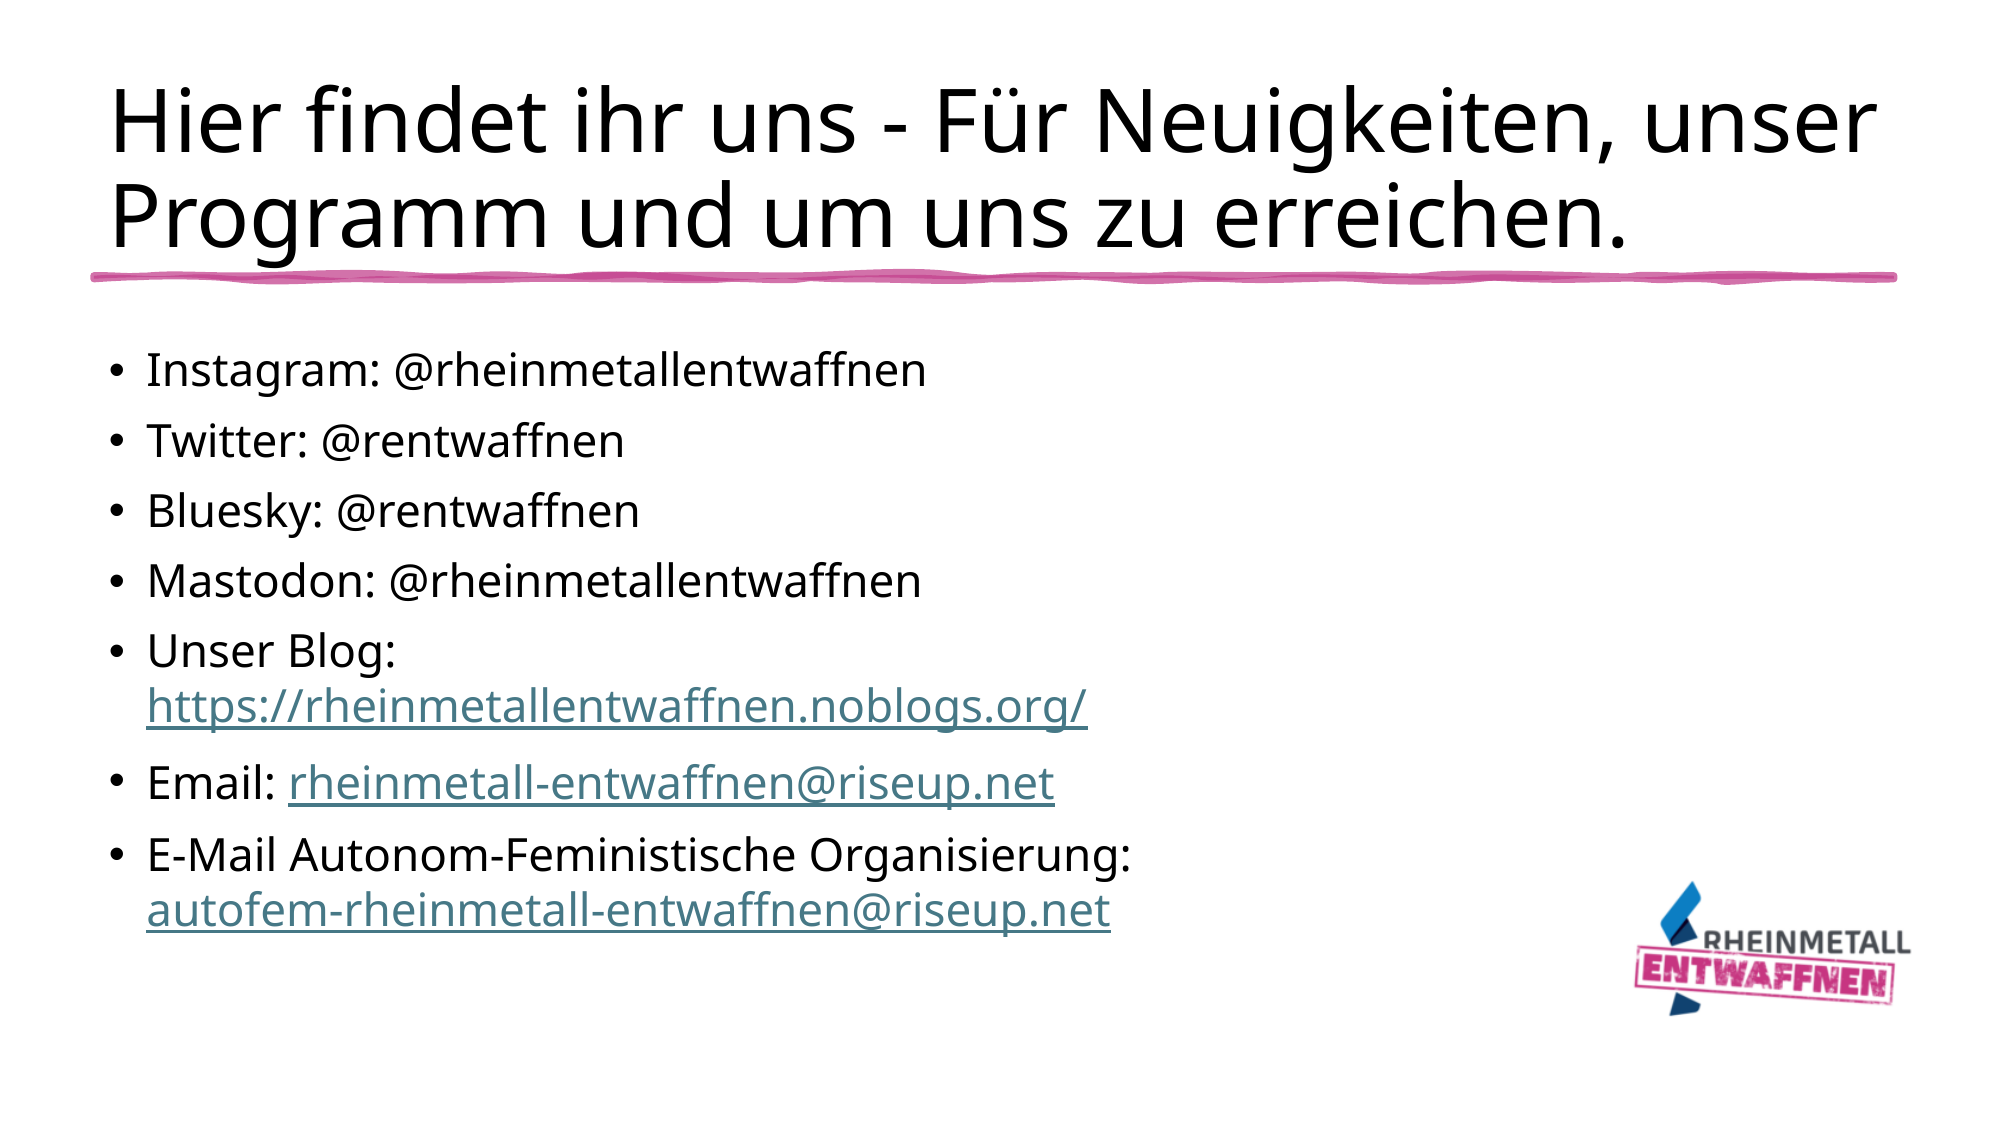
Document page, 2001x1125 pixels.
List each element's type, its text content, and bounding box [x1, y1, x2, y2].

picture [1622, 804, 1920, 1102]
text_box [93, 271, 1894, 282]
title Hier findet ihr uns - Für Neuigkeiten, unser Programm und um uns zu erreichen. [93, 39, 1902, 275]
list Instagram: @rheinmetallentwaffnen Twitter: @rentwaffnen Bluesky: @rentwaffnen Mastodon: @rheinmetallentwaffnen Unser Blog: https://rheinmetallentwaffnen.noblogs.org/ Email: rheinmetall-entwaffnen@riseup.net E-Mail Autonom-Feministische Organisierung: autofem-rheinmetall-entwaffnen@riseup.net [93, 339, 1196, 1016]
